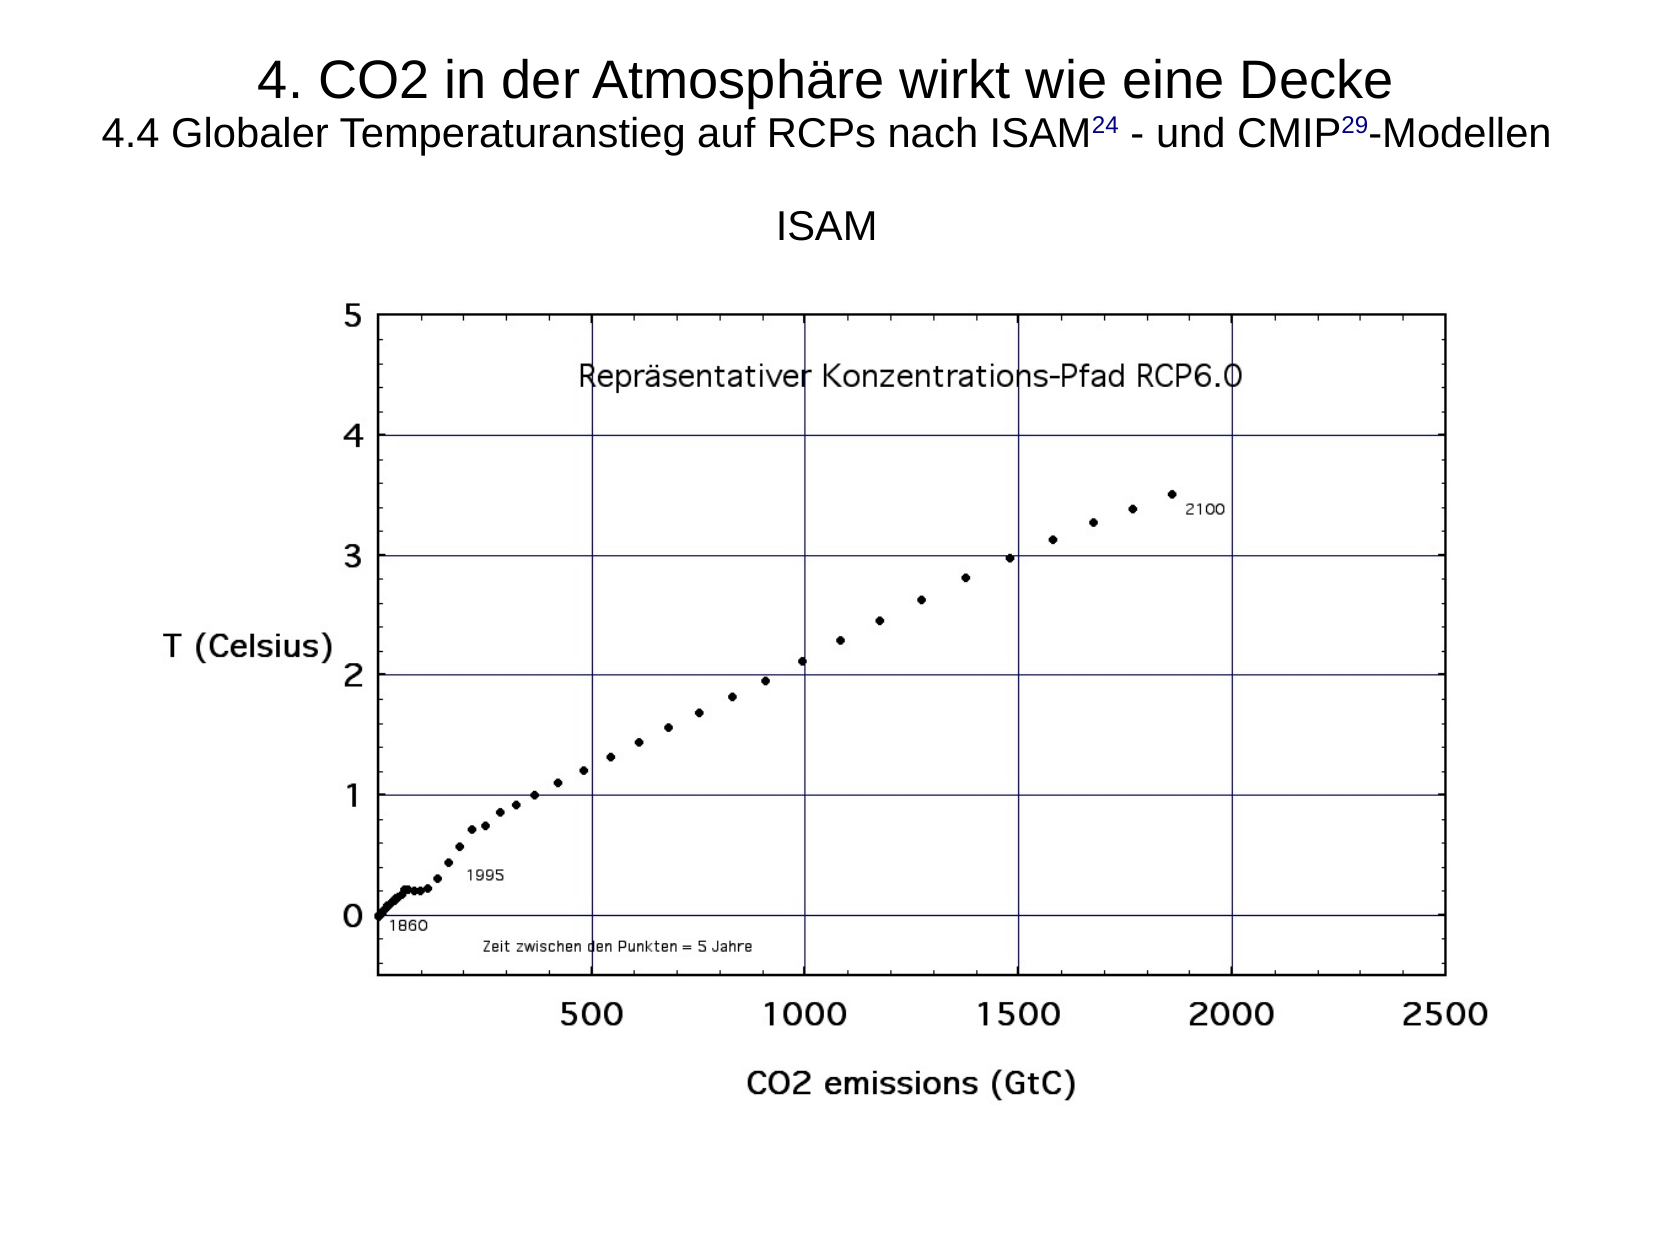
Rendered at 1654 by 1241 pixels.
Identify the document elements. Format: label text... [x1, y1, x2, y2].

title 4. CO2 in der Atmosphäre wirkt wie eine Decke 4.4 Globaler Temperaturanstieg auf RCPs nach ISAM24 - und CMIP29-Modellen ISAM [82, 49, 1571, 257]
picture [162, 290, 1491, 1109]
